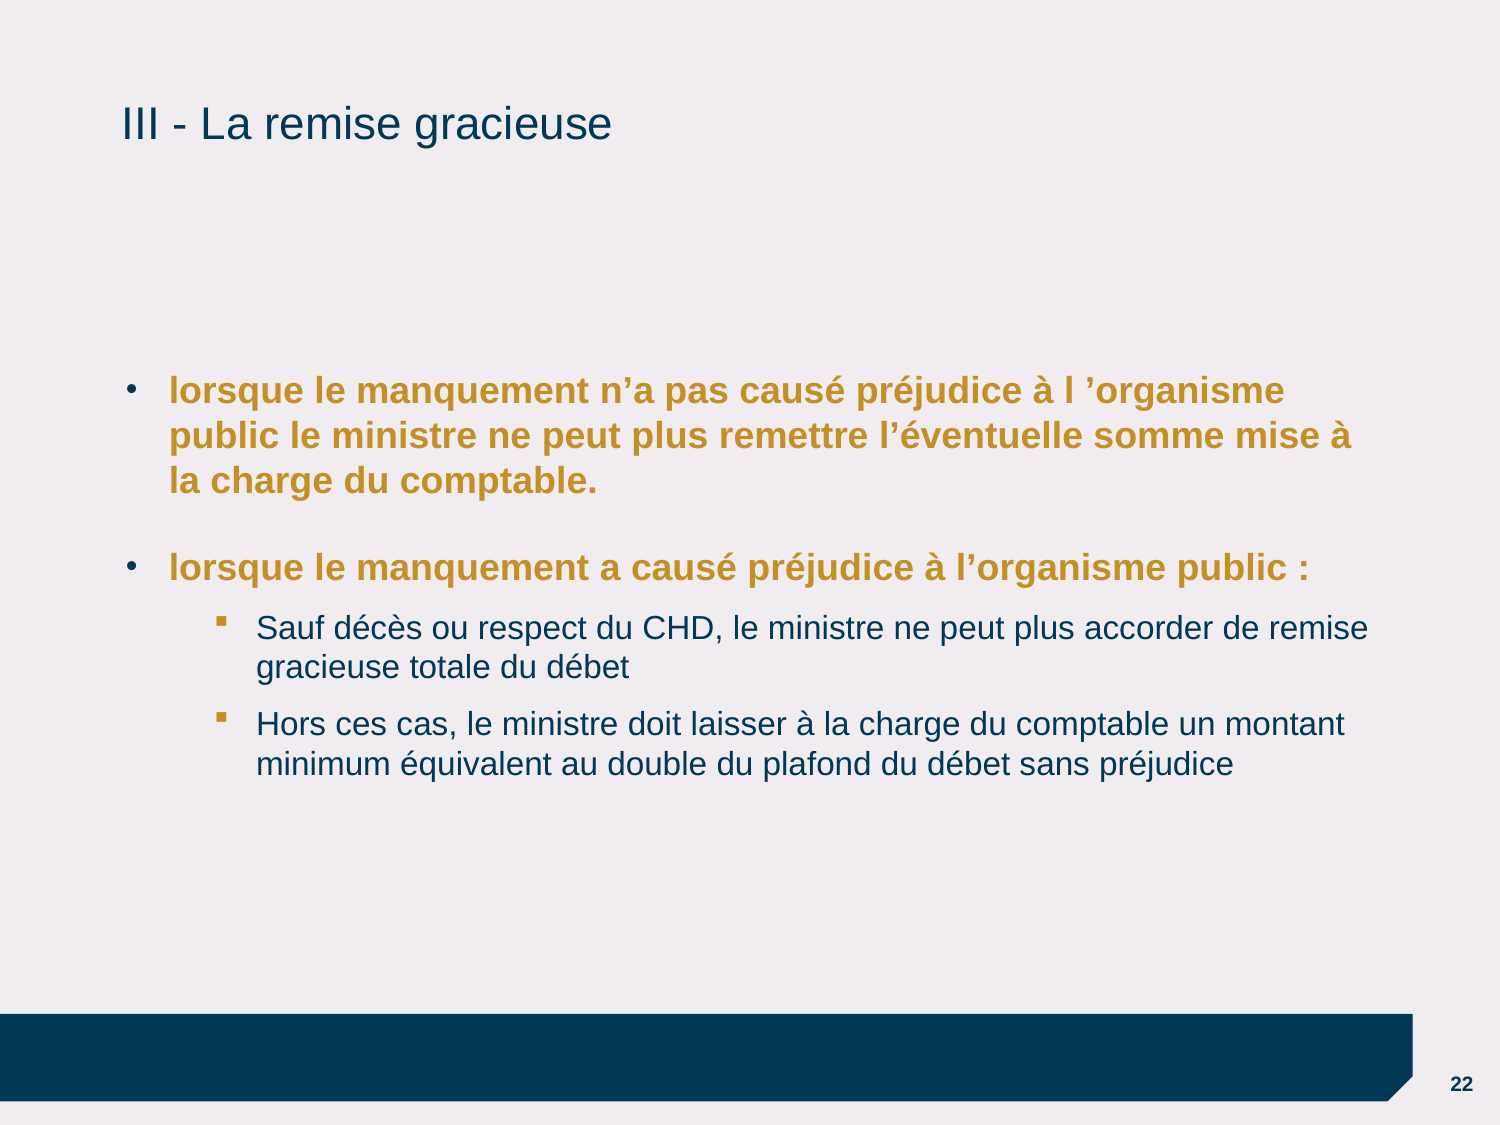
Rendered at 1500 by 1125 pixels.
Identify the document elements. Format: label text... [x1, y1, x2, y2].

list lorsque le manquement n’a pas causé préjudice à l ’organisme public le ministre ne peut plus remettre l’éventuelle somme mise à la charge du comptable. lorsque le manquement a causé préjudice à l’organisme public : Sauf décès ou respect du CHD, le ministre ne peut plus accorder de remise gracieuse totale du débet Hors ces cas, le ministre doit laisser à la charge du comptable un montant minimum équivalent au double du plafond du débet sans préjudice [125, 366, 1382, 976]
title III - La remise gracieuse [121, 68, 1438, 180]
